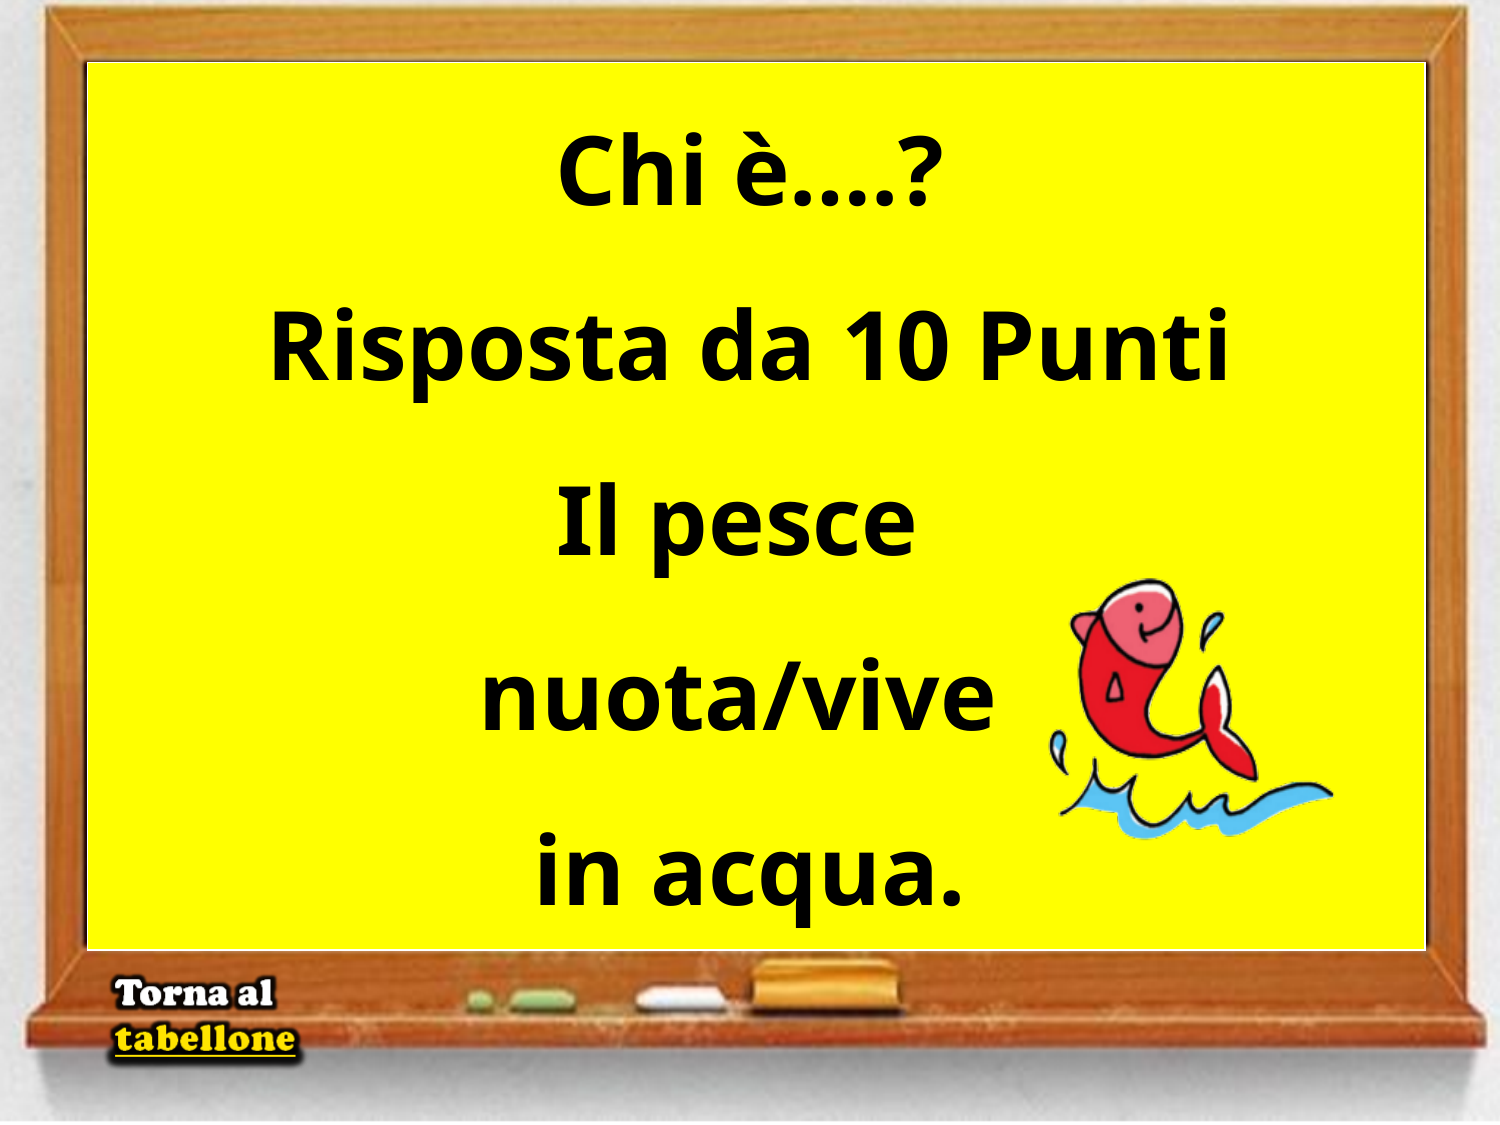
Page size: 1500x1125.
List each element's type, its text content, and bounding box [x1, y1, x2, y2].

picture [0, 0, 1500, 1125]
text_box [87, 62, 1426, 950]
text_box Chi è….? Risposta da 10 Punti Il pesce nuota/vive in acqua. [87, 102, 1413, 933]
